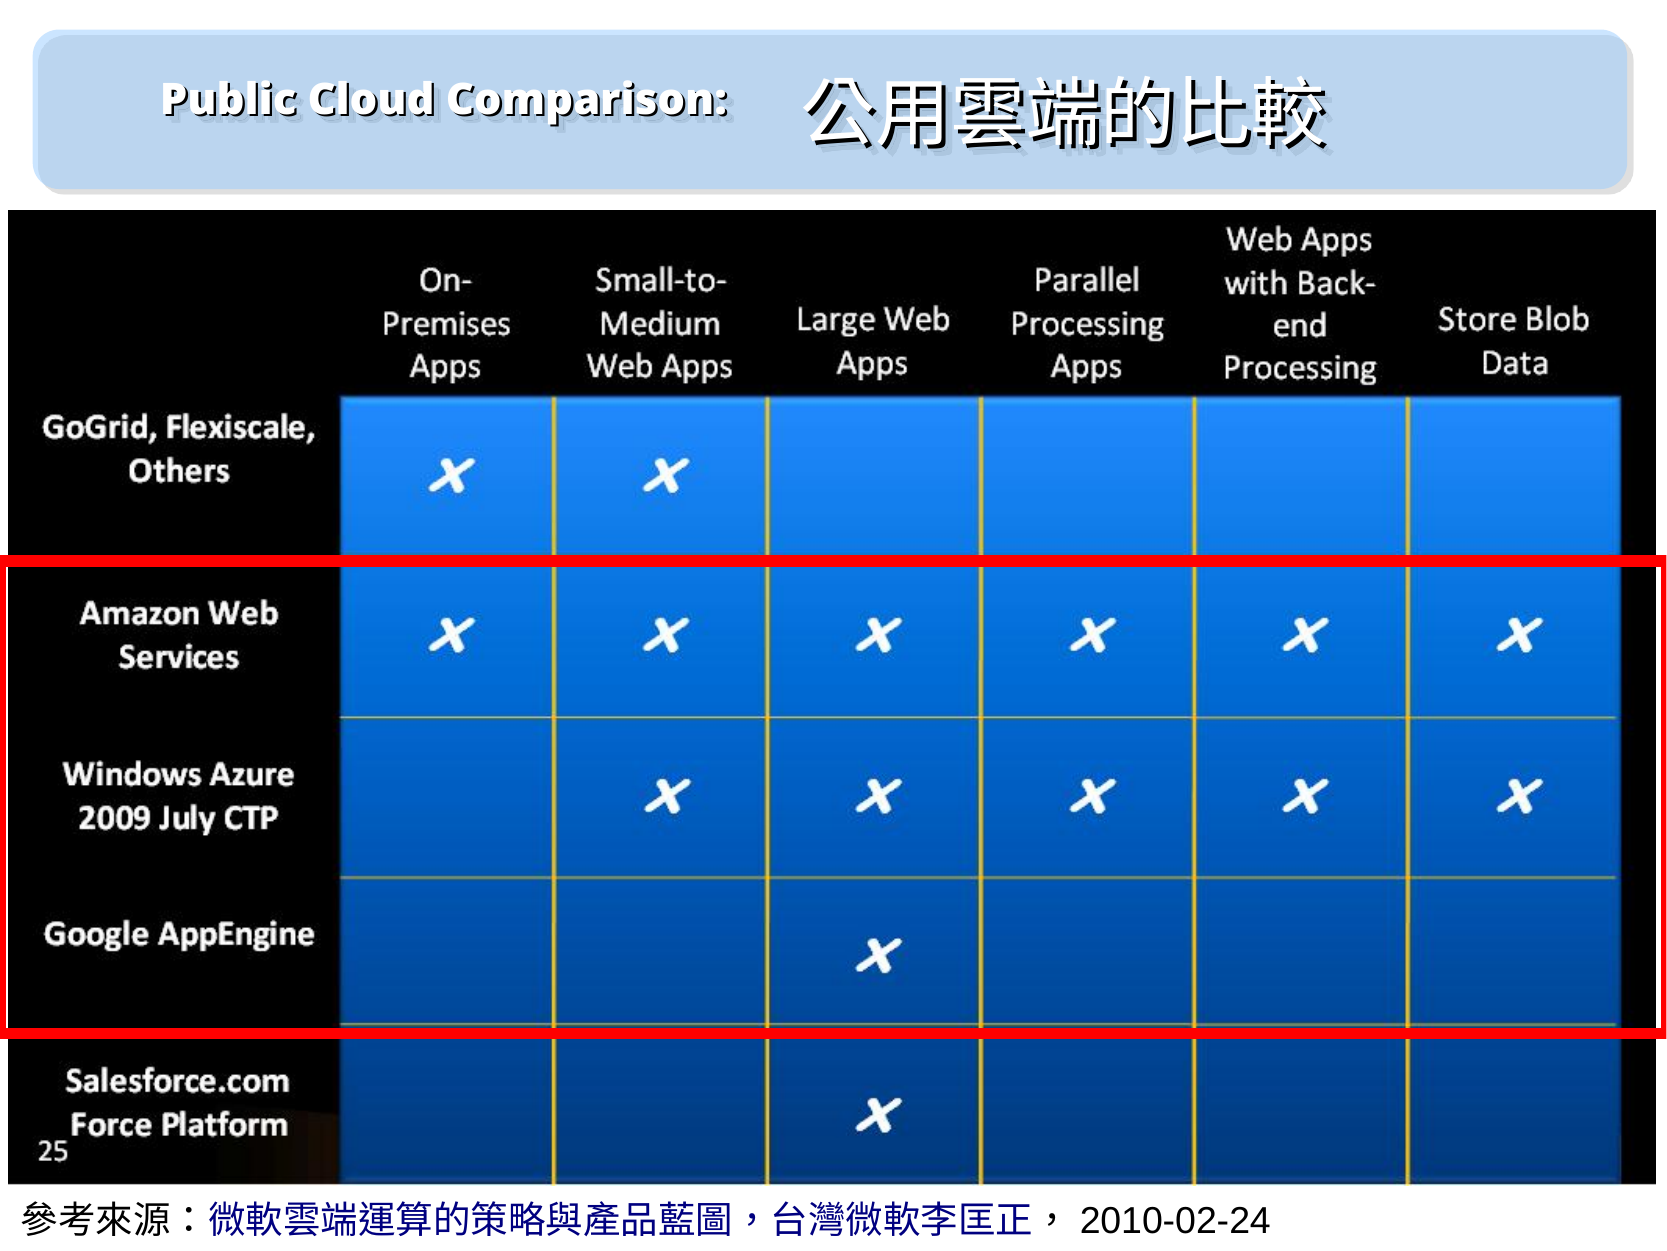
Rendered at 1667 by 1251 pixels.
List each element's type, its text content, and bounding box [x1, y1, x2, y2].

picture [8, 210, 1656, 555]
text_box 參考來源：微軟雲端運算的策略與產品藍圖，台灣微軟李匡正，2010-02-24 [5, 1188, 1306, 1251]
text_box Public Cloud Comparison: 公用雲端的比較 [32, 29, 1628, 190]
picture [8, 1039, 1656, 1186]
picture [8, 567, 1656, 1028]
